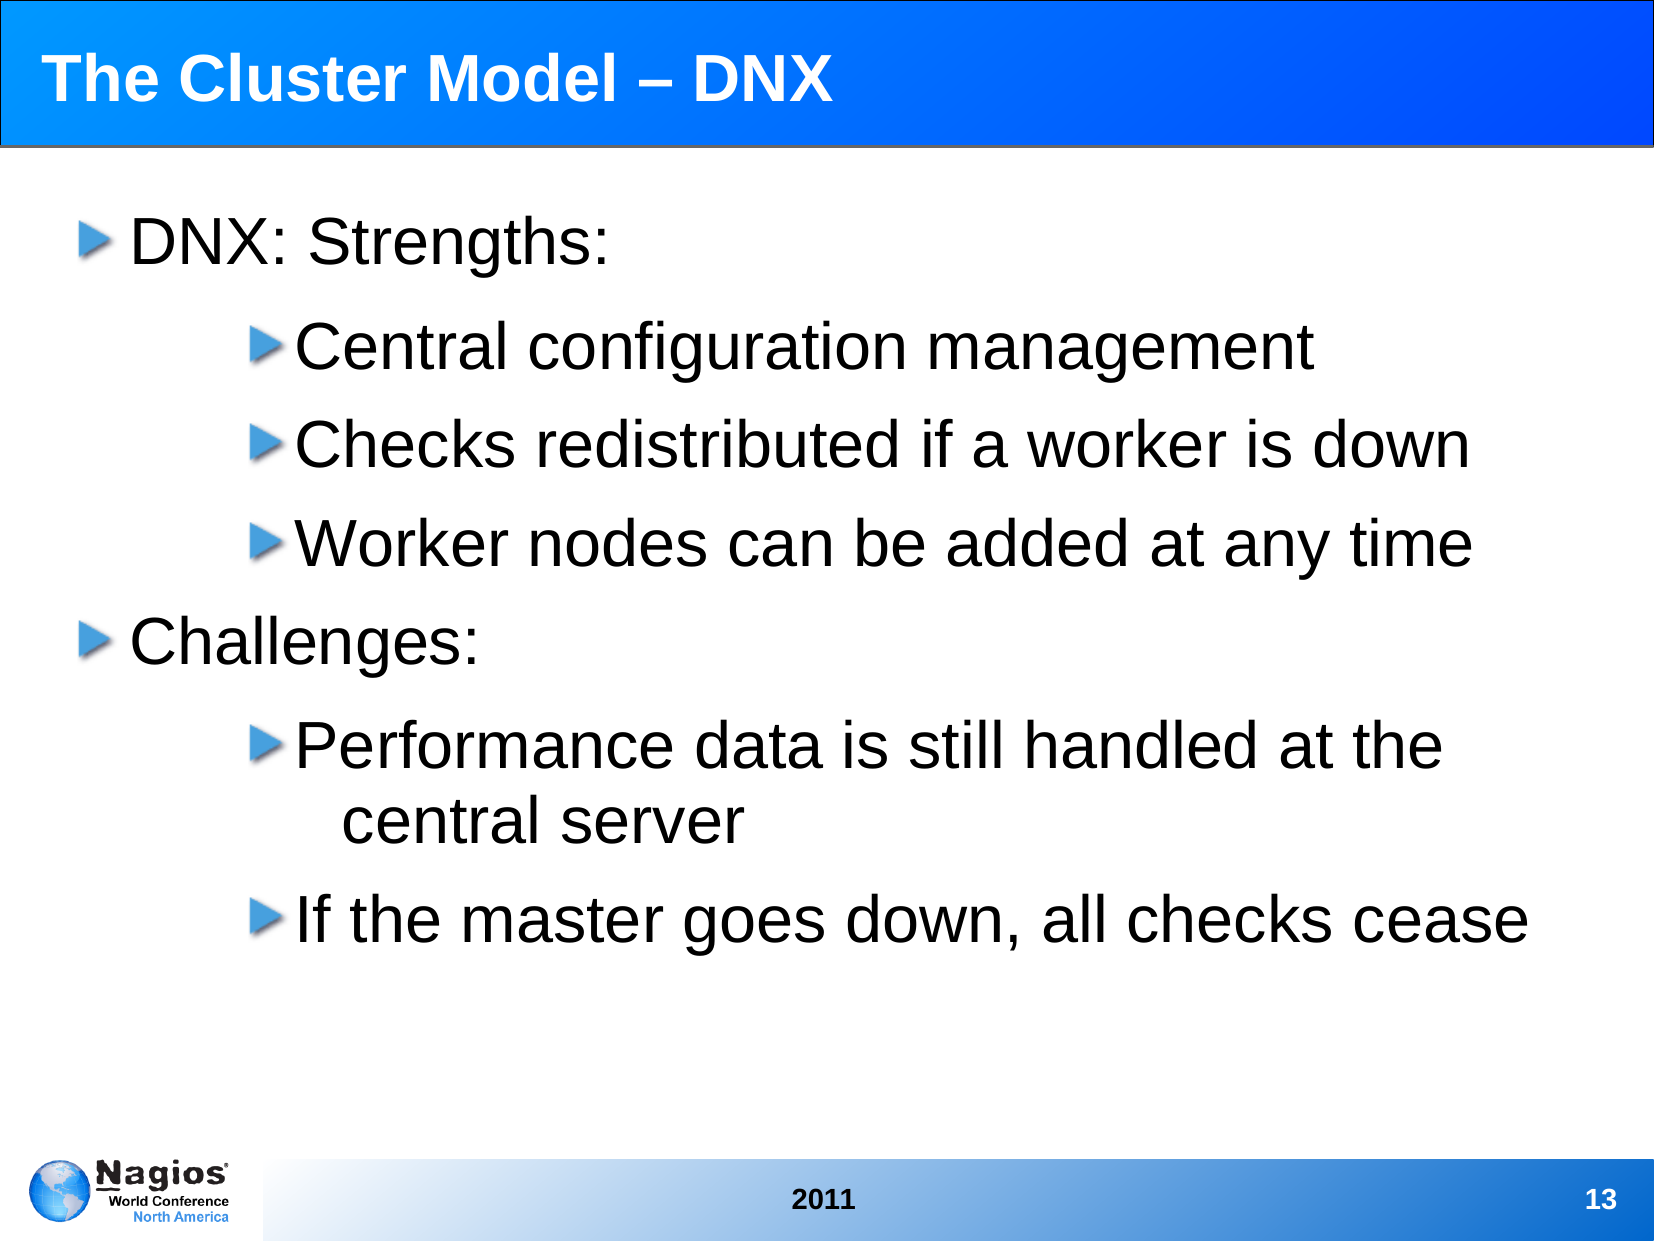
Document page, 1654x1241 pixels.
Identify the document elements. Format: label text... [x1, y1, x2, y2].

picture [29, 1159, 229, 1235]
title The Cluster Model – DNX [41, 29, 1638, 127]
list DNX: Strengths: Central configuration management Checks redistributed if a worker is down Worker nodes can be added at any time Challenges: Performance data is still handled at the central server If the master goes down, all checks cease [58, 204, 1599, 1072]
